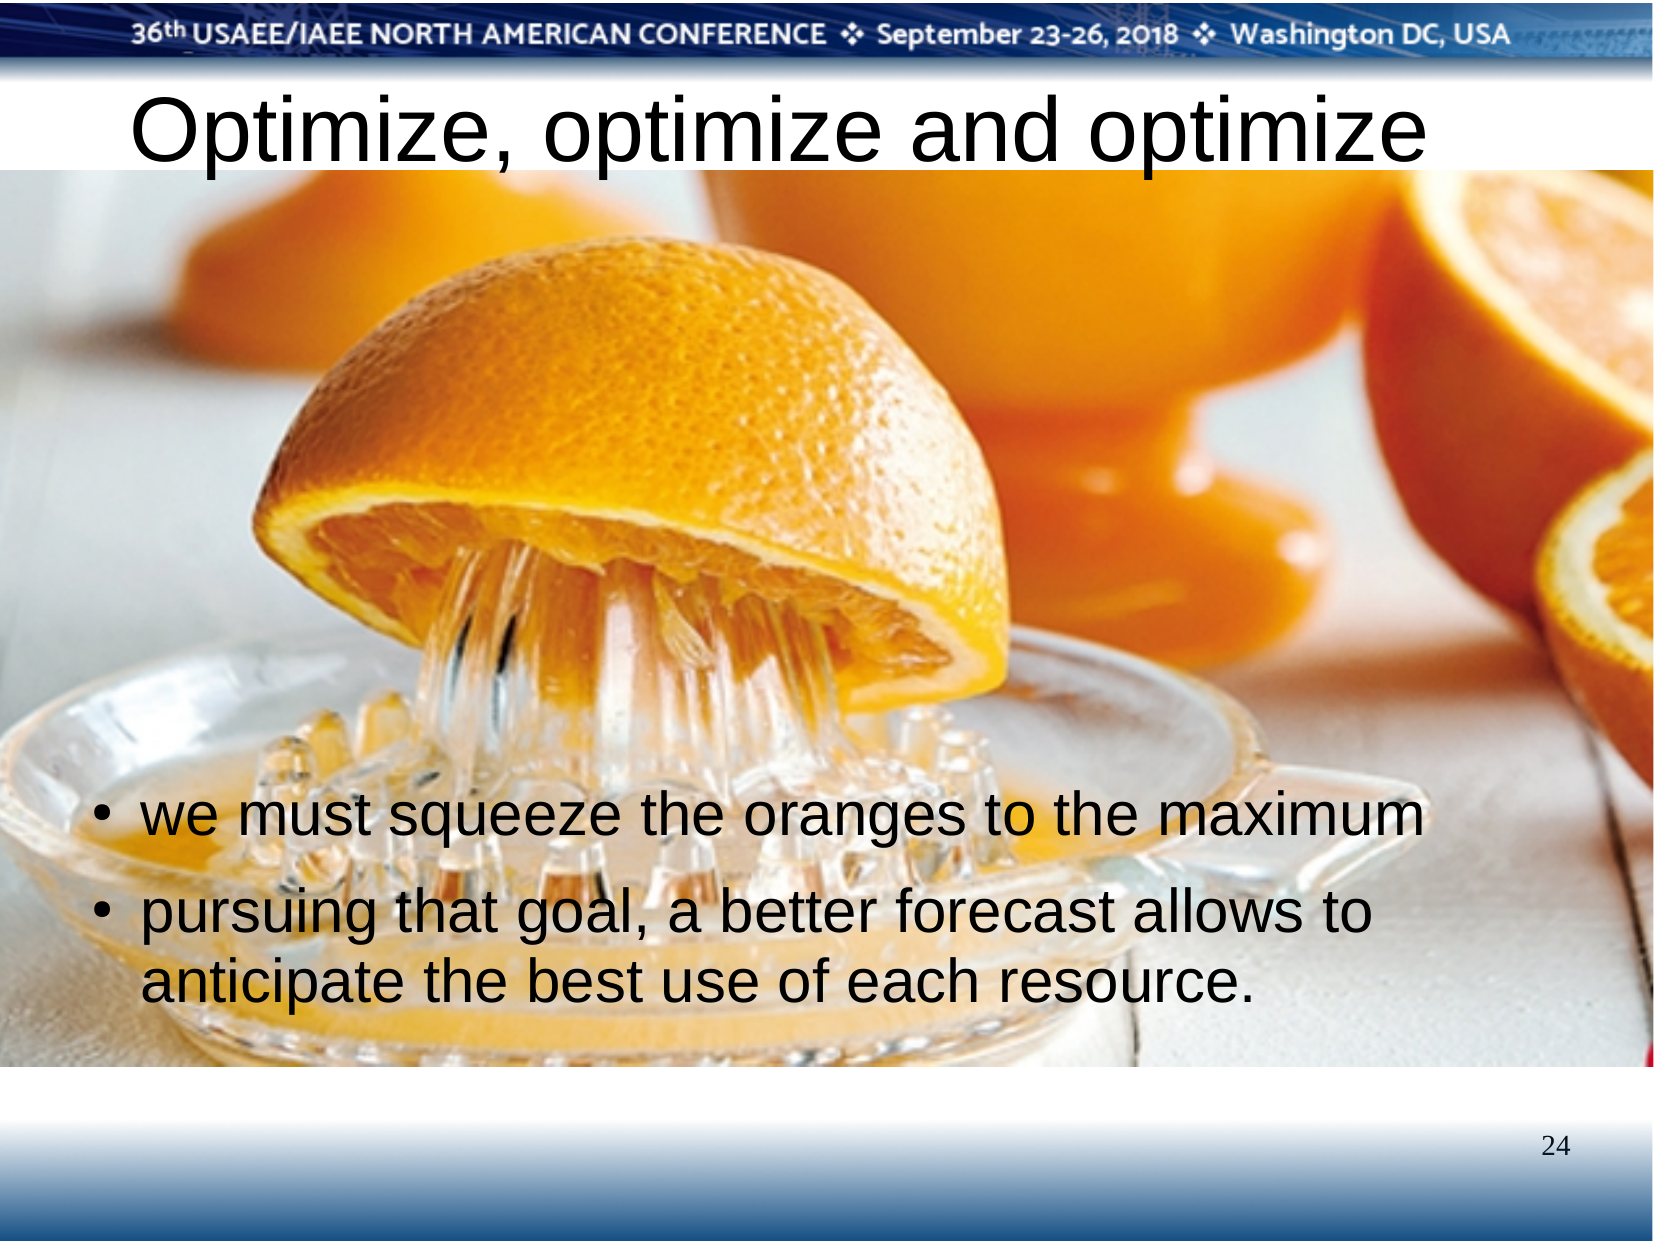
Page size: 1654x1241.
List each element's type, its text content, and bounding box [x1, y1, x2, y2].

list we must squeeze the oranges to the maximum pursuing that goal, a better forecast allows to anticipate the best use of each resource. [75, 779, 1486, 1021]
picture [0, 3, 1654, 1241]
title Optimize, optimize and optimize [30, 75, 1532, 185]
